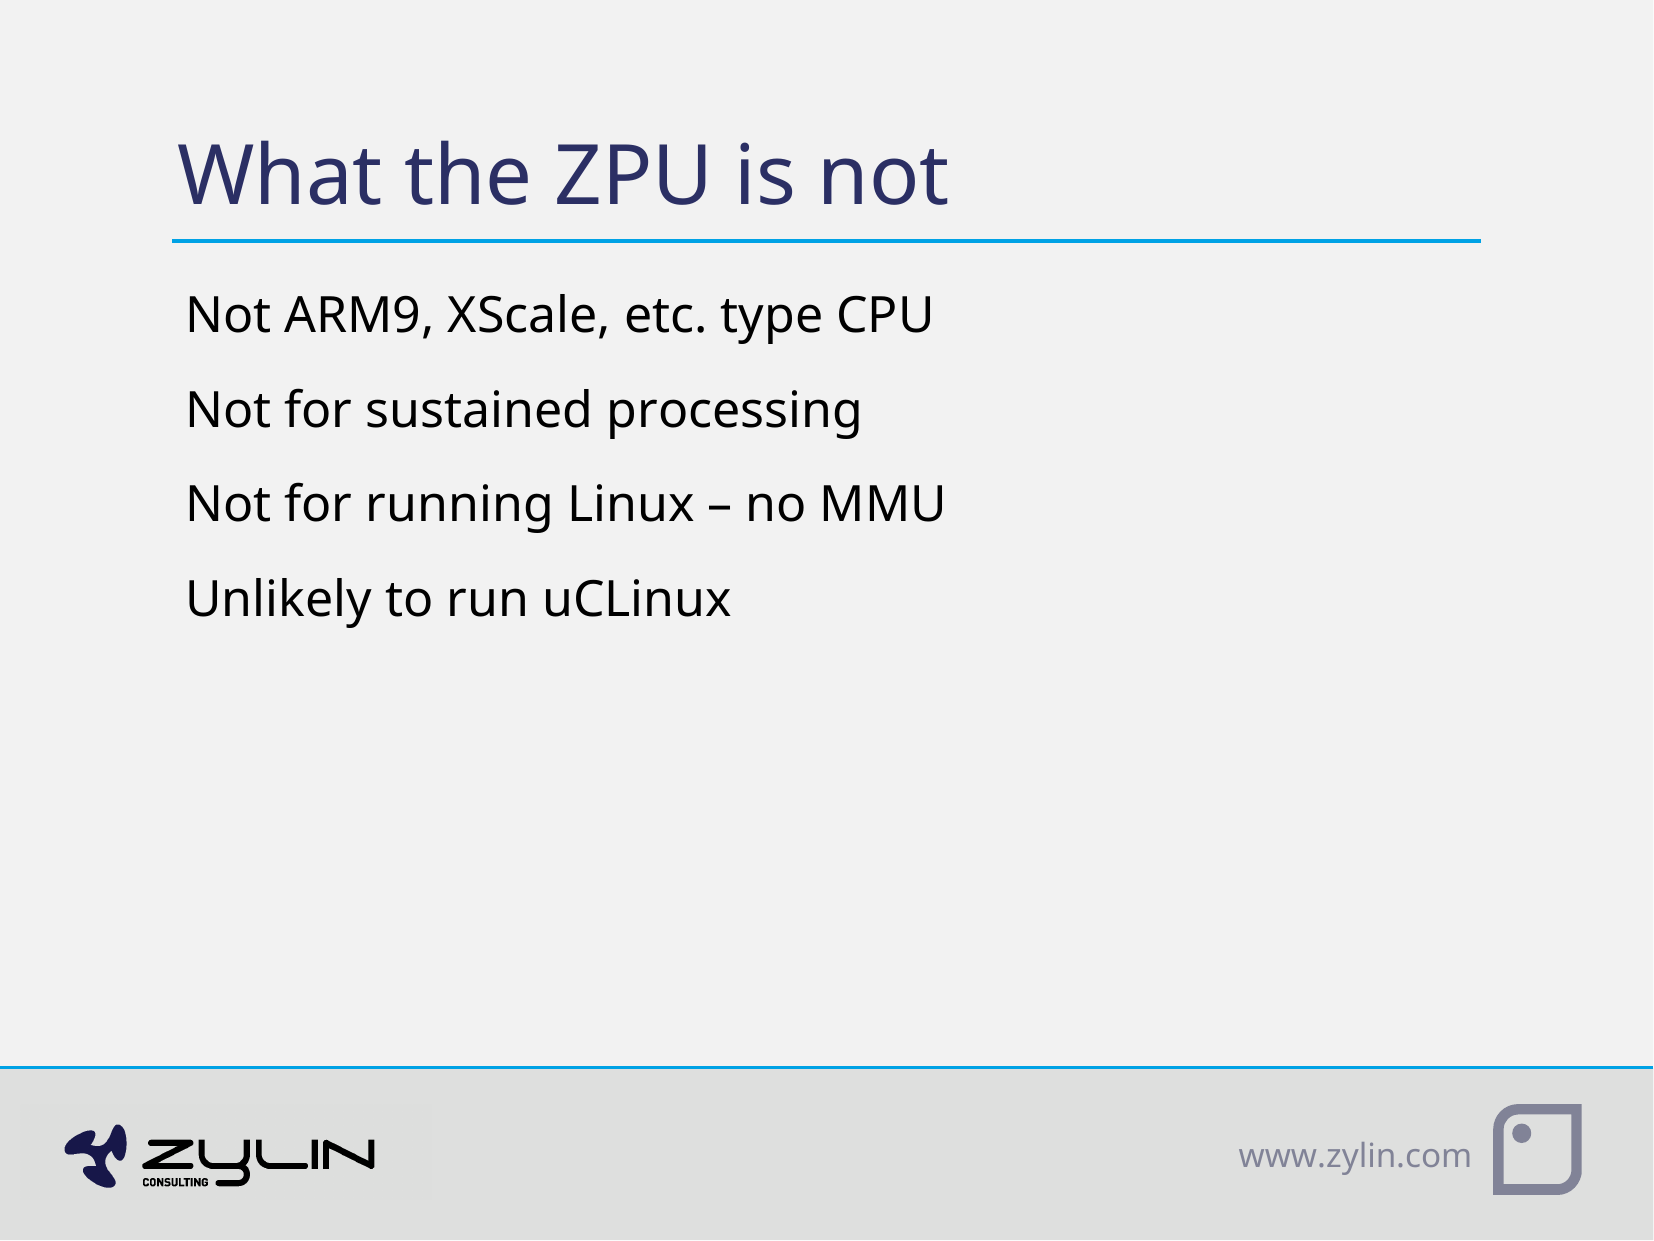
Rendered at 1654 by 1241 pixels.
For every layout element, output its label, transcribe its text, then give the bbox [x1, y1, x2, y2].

picture [20, 1104, 432, 1200]
title What the ZPU is not [177, 122, 1493, 223]
list Not ARM9, XScale, etc. type CPU Not for sustained processing Not for running Linux – no MMU Unlikely to run uCLinux [167, 280, 1495, 1052]
